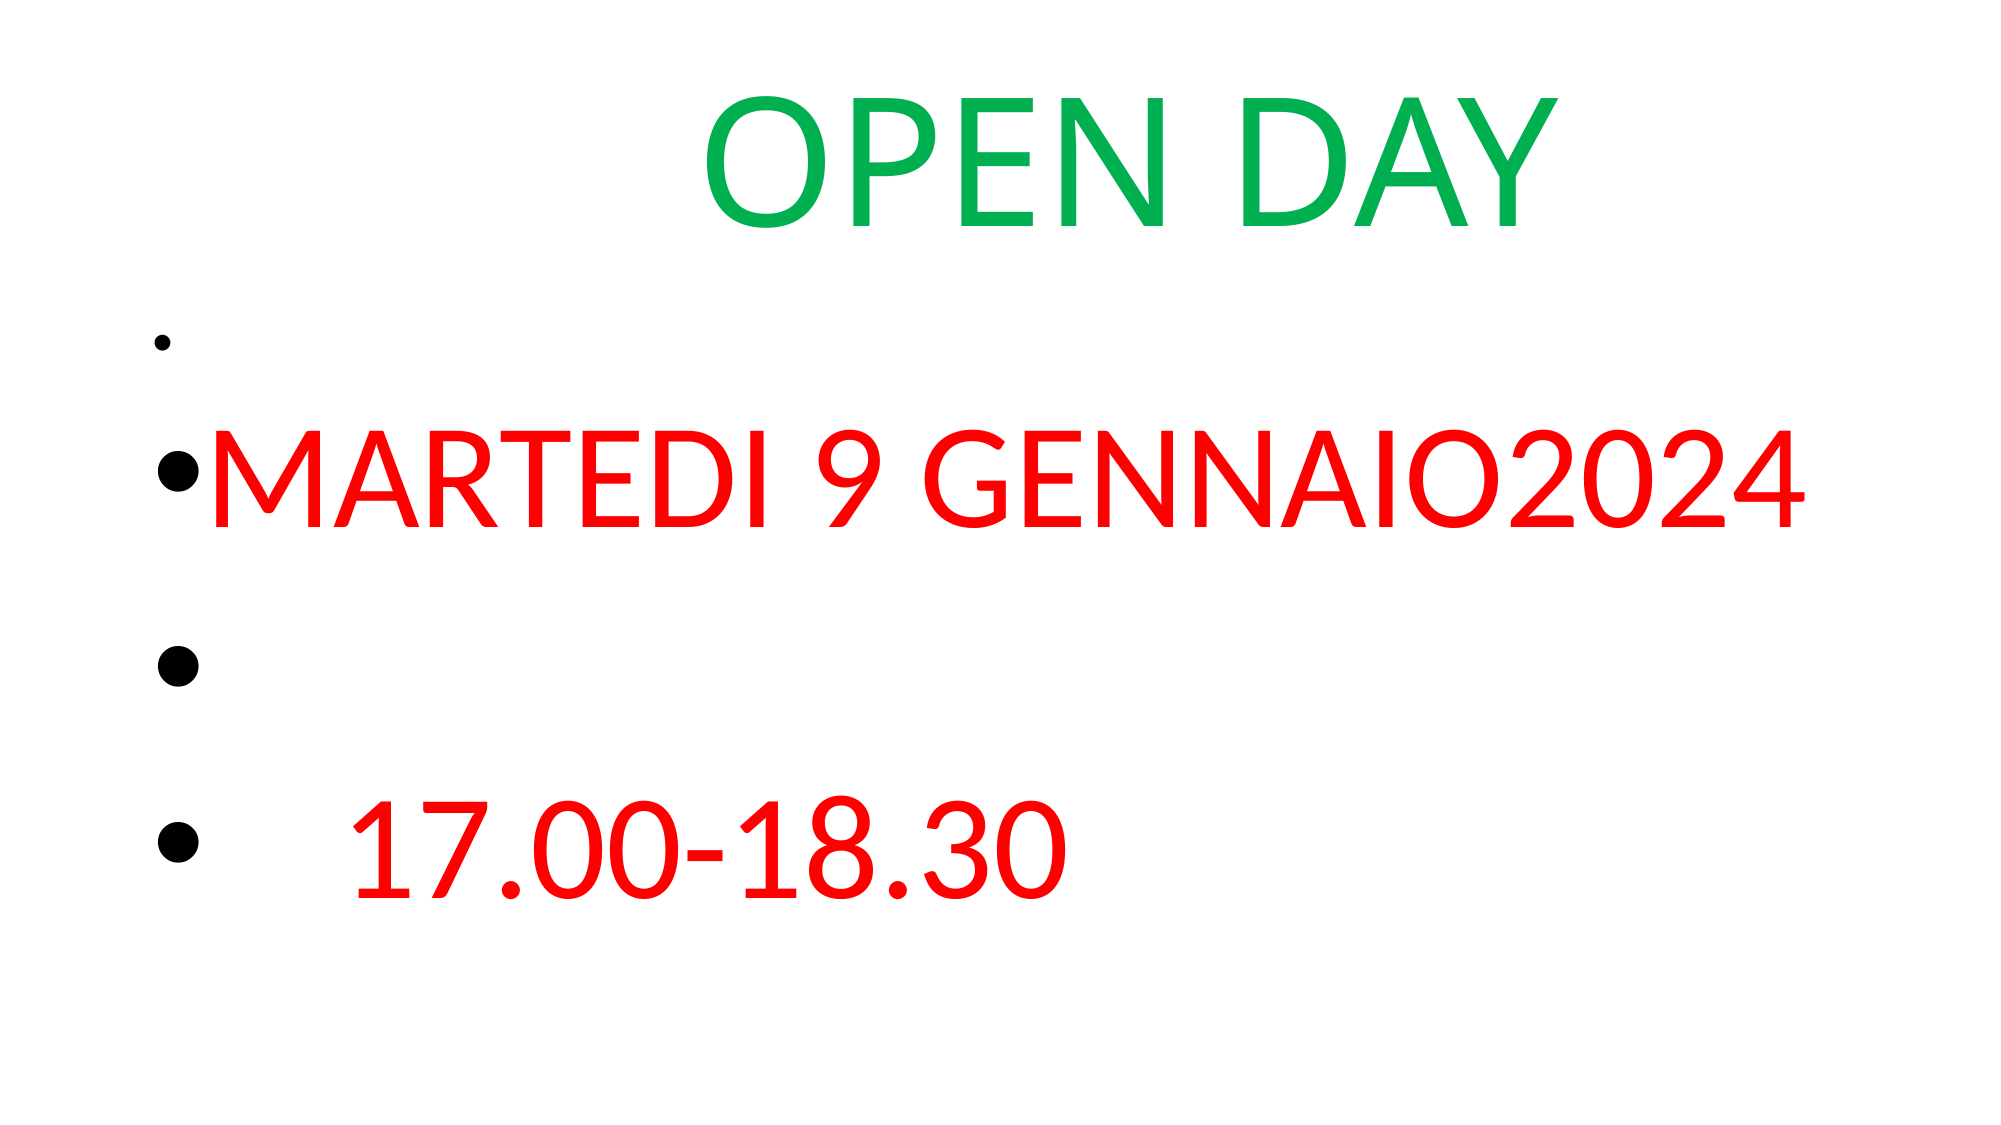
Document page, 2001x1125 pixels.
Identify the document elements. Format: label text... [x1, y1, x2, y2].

title OPEN DAY [137, 59, 1863, 278]
list MARTEDI 9 GENNAIO2024 17.00-18.30 [137, 299, 1863, 1014]
